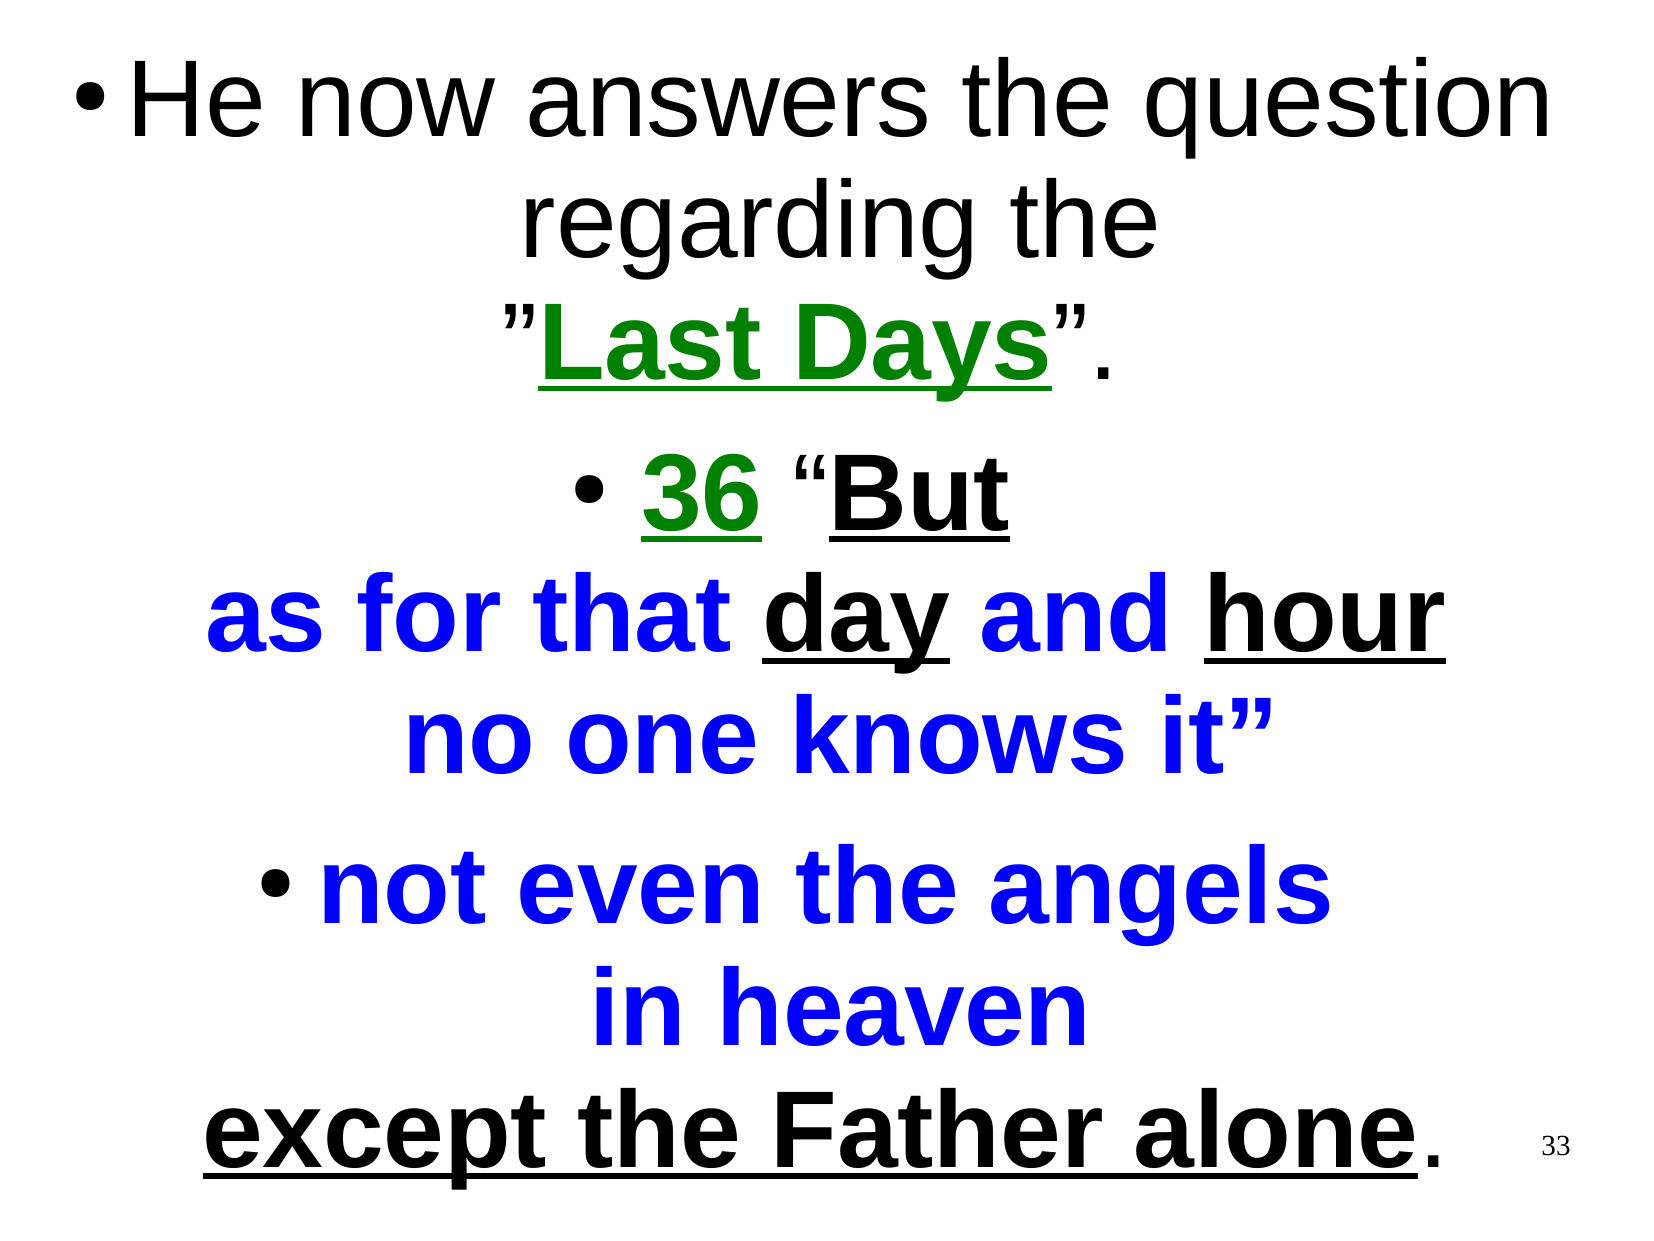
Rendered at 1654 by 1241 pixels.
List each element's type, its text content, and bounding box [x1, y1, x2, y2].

list He now answers the question regarding the ”Last Days”. 36 “But as for that day and hour no one knows it” not even the angels in heaven except the Father alone. [0, 37, 1613, 1201]
